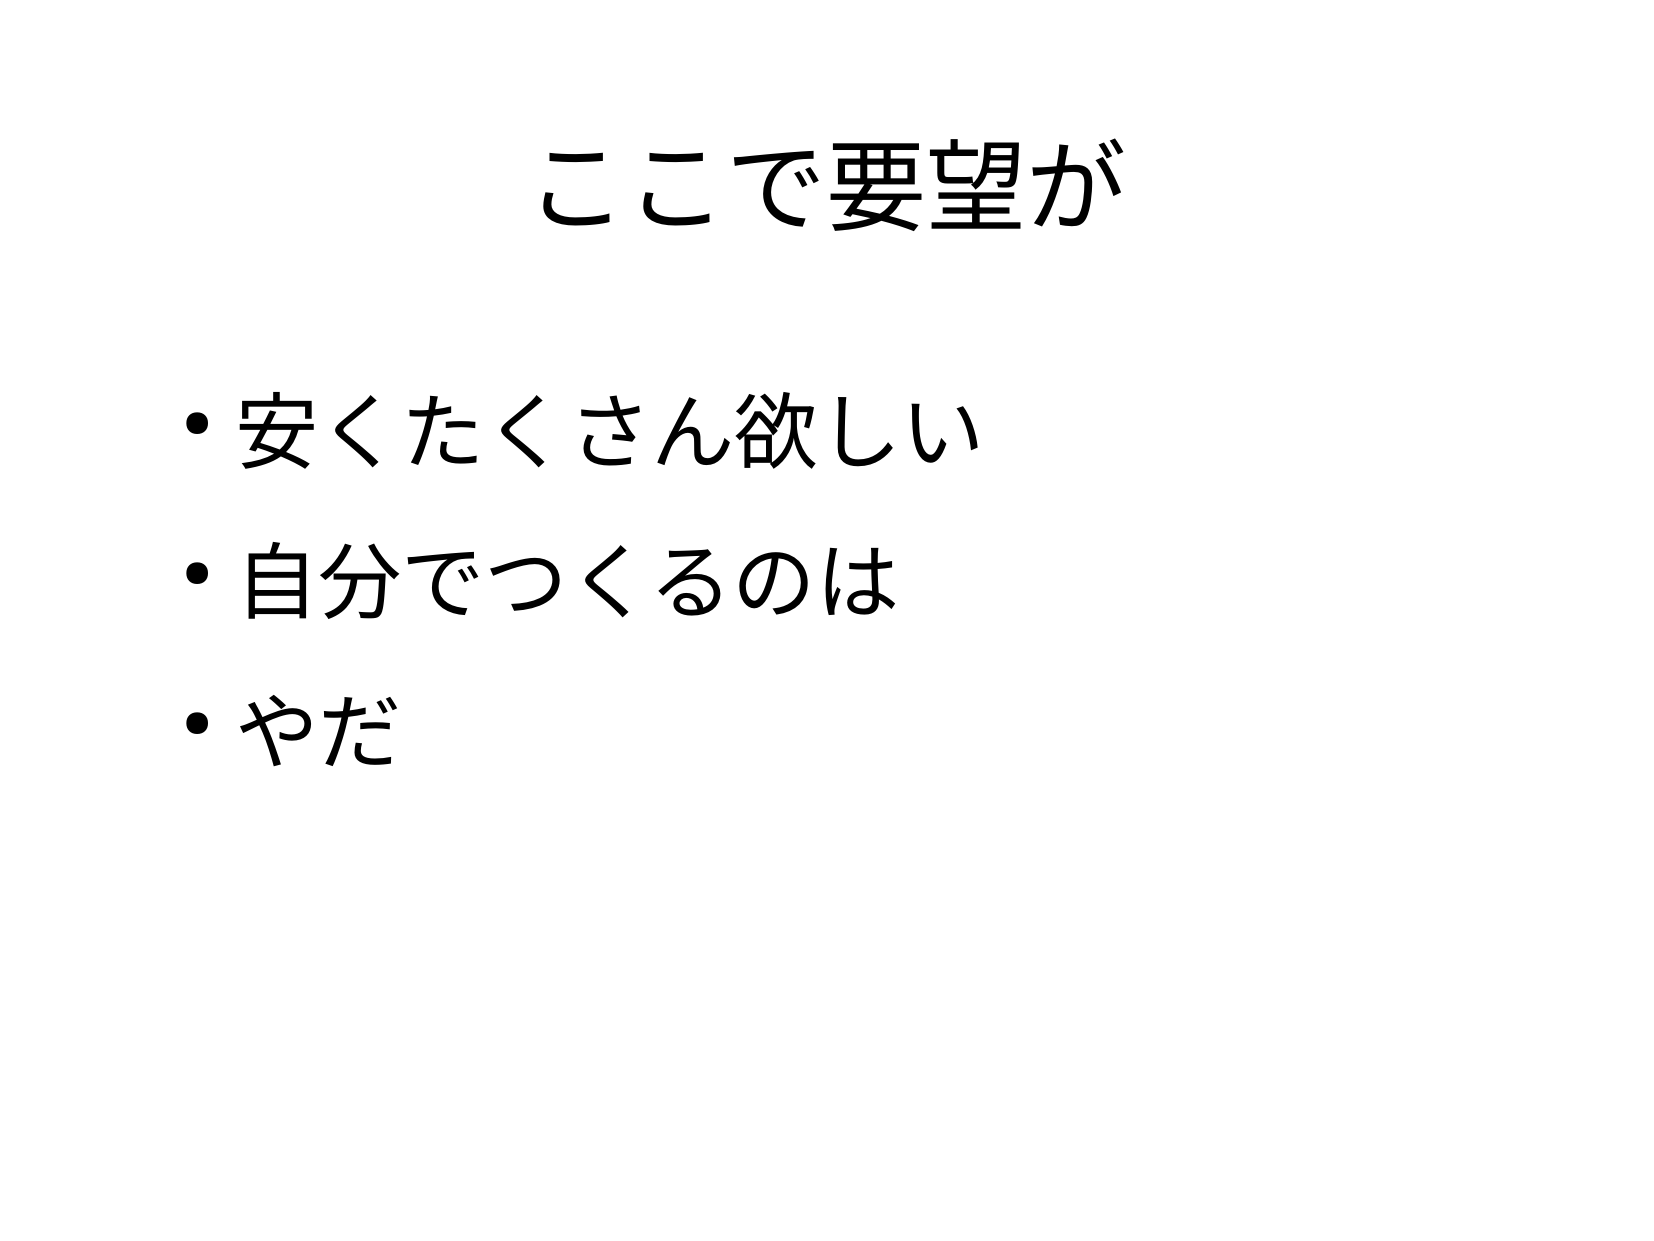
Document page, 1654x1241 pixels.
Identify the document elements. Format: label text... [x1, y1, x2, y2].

title ここで要望が [82, 49, 1571, 310]
list 安くたくさん欲しい 自分でつくるのは やだ [164, 365, 1571, 1184]
